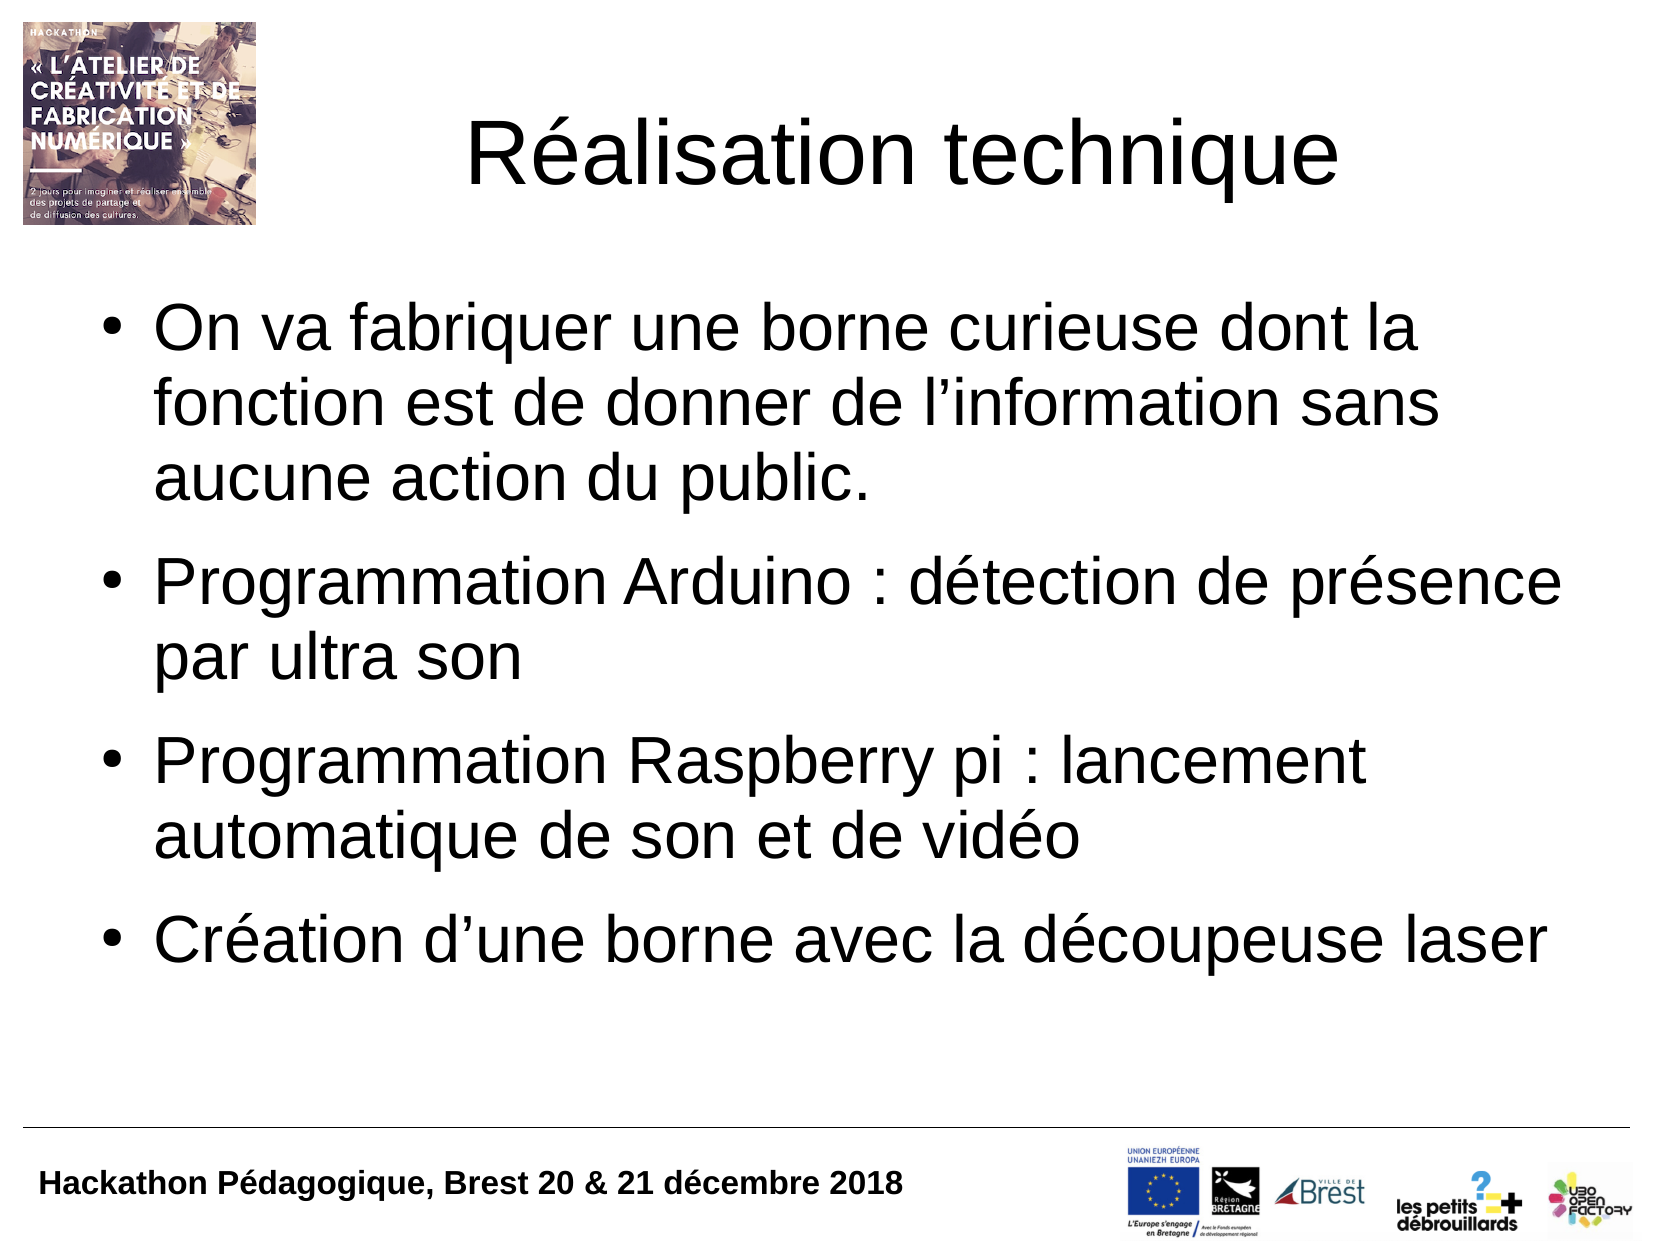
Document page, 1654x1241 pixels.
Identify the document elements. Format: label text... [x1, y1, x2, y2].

text_box Hackathon Pédagogique, Brest 20 & 21 décembre 2018 [23, 1157, 945, 1210]
title Réalisation technique [236, 49, 1571, 257]
picture [1120, 1137, 1642, 1241]
picture [23, 22, 256, 225]
list On va fabriquer une borne curieuse dont la fonction est de donner de l’information sans aucune action du public. Programmation Arduino : détection de présence par ultra son Programmation Raspberry pi : lancement automatique de son et de vidéo Création d’une borne avec la découpeuse laser [82, 290, 1571, 1109]
